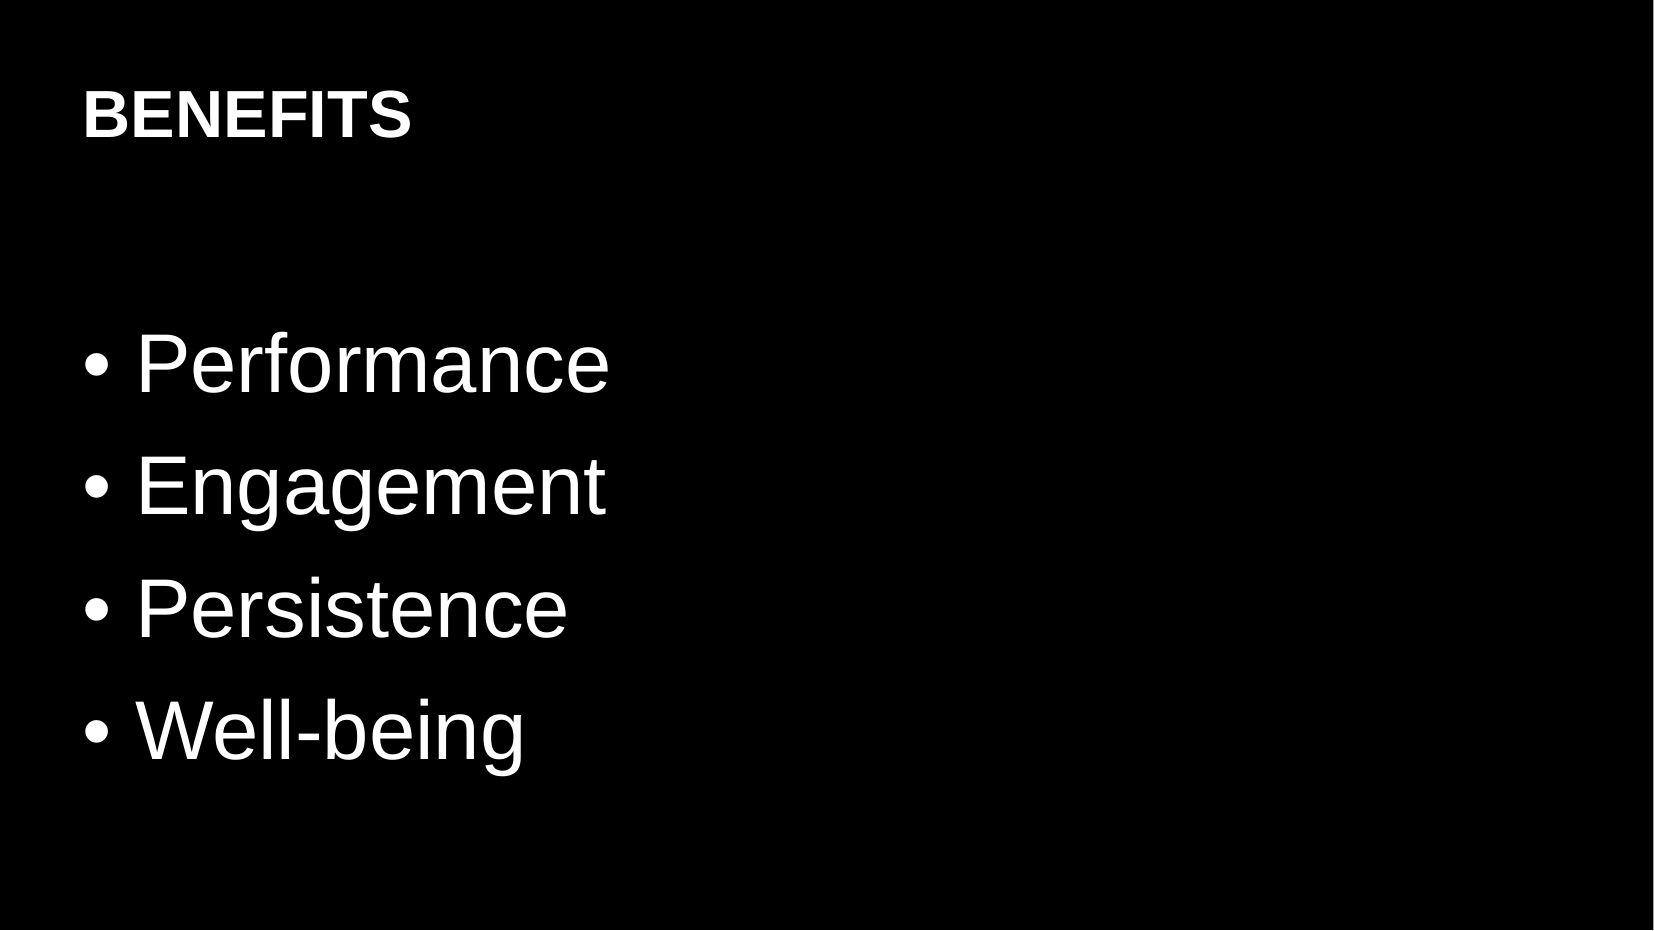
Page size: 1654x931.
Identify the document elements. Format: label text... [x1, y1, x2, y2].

title BENEFITS [82, 37, 1571, 193]
list • Performance • Engagement • Persistence • Well-being [82, 316, 1571, 857]
